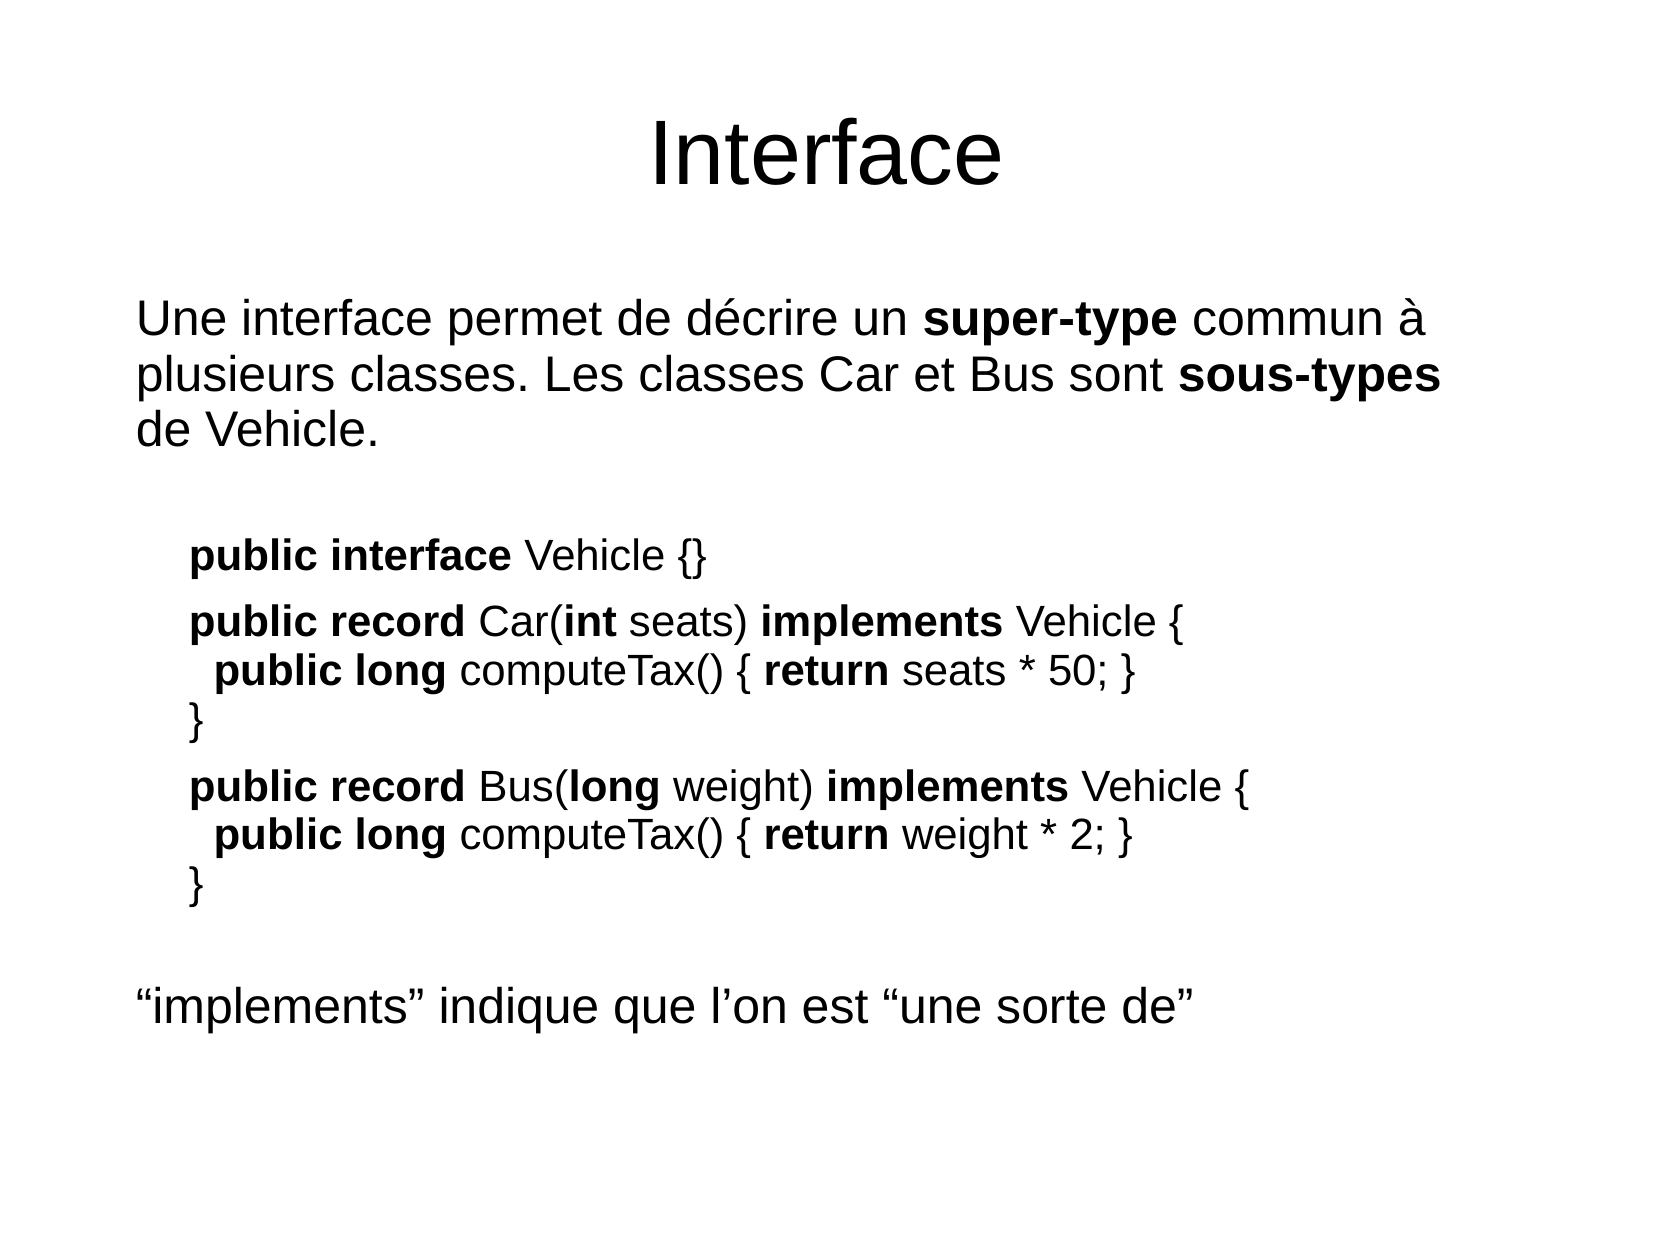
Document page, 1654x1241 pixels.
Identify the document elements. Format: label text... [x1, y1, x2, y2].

list Une interface permet de décrire un super-type commun à plusieurs classes. Les classes Car et Bus sont sous-types de Vehicle. public interface Vehicle {} public record Car(int seats) implements Vehicle { public long computeTax() { return seats * 50; } } public record Bus(long weight) implements Vehicle { public long computeTax() { return weight * 2; } } “implements” indique que l’on est “une sorte de” [82, 290, 1571, 1036]
title Interface [82, 49, 1571, 257]
